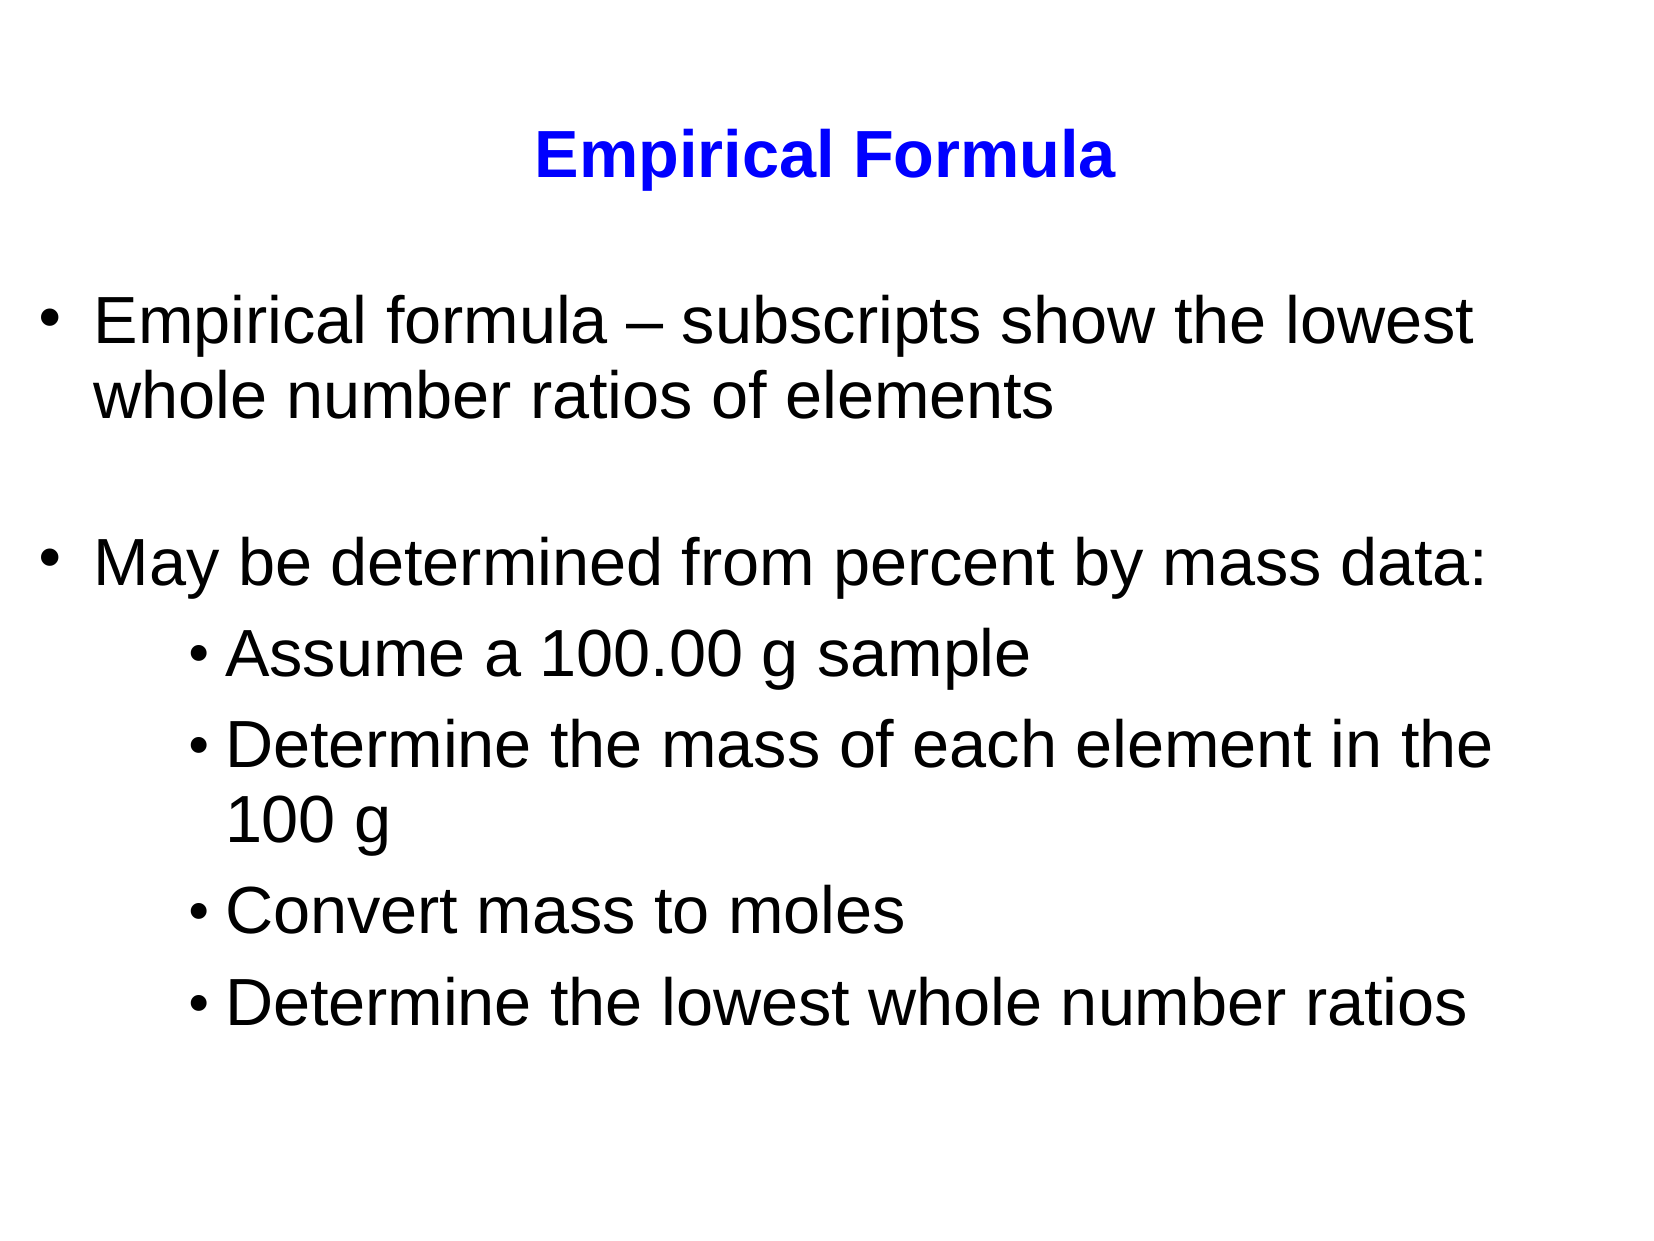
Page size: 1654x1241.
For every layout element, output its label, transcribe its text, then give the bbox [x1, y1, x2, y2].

text_box Empirical Formula Empirical formula – subscripts show the lowest whole number ratios of elements May be determined from percent by mass data: Assume a 100.00 g sample Determine the mass of each element in the 100 g Convert mass to moles Determine the lowest whole number ratios [37, 49, 1613, 1108]
